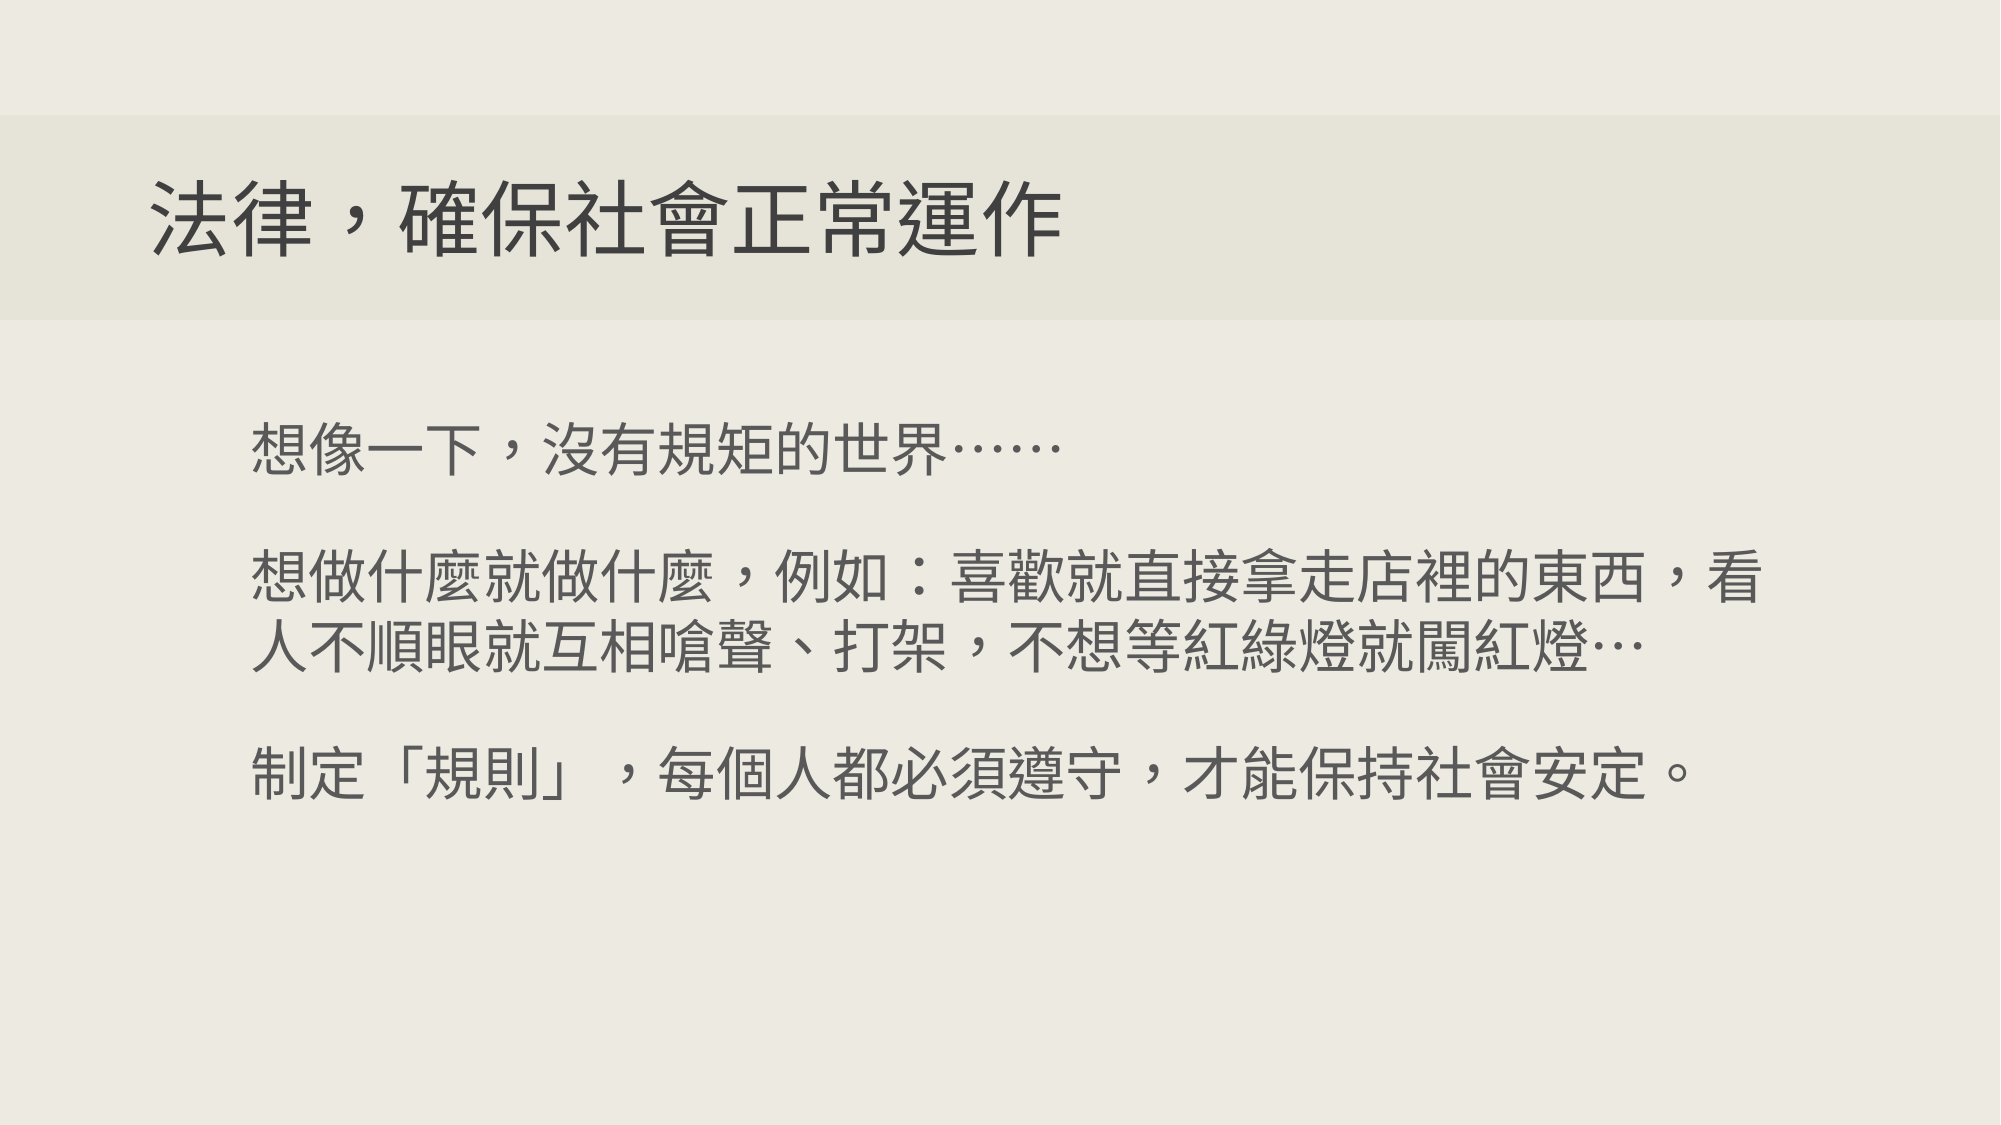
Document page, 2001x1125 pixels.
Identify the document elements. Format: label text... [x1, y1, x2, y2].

text_box 想像一下，沒有規矩的世界…… [235, 405, 1240, 492]
text_box 法律，確保社會正常運作 [132, 159, 1168, 276]
text_box 制定「規則」，每個人都必須遵守，才能保持社會安定。 [235, 729, 1798, 816]
text_box 想做什麼就做什麼，例如：喜歡就直接拿走店裡的東西，看人不順眼就互相嗆聲、打架，不想等紅綠燈就闖紅燈… [235, 532, 1798, 689]
